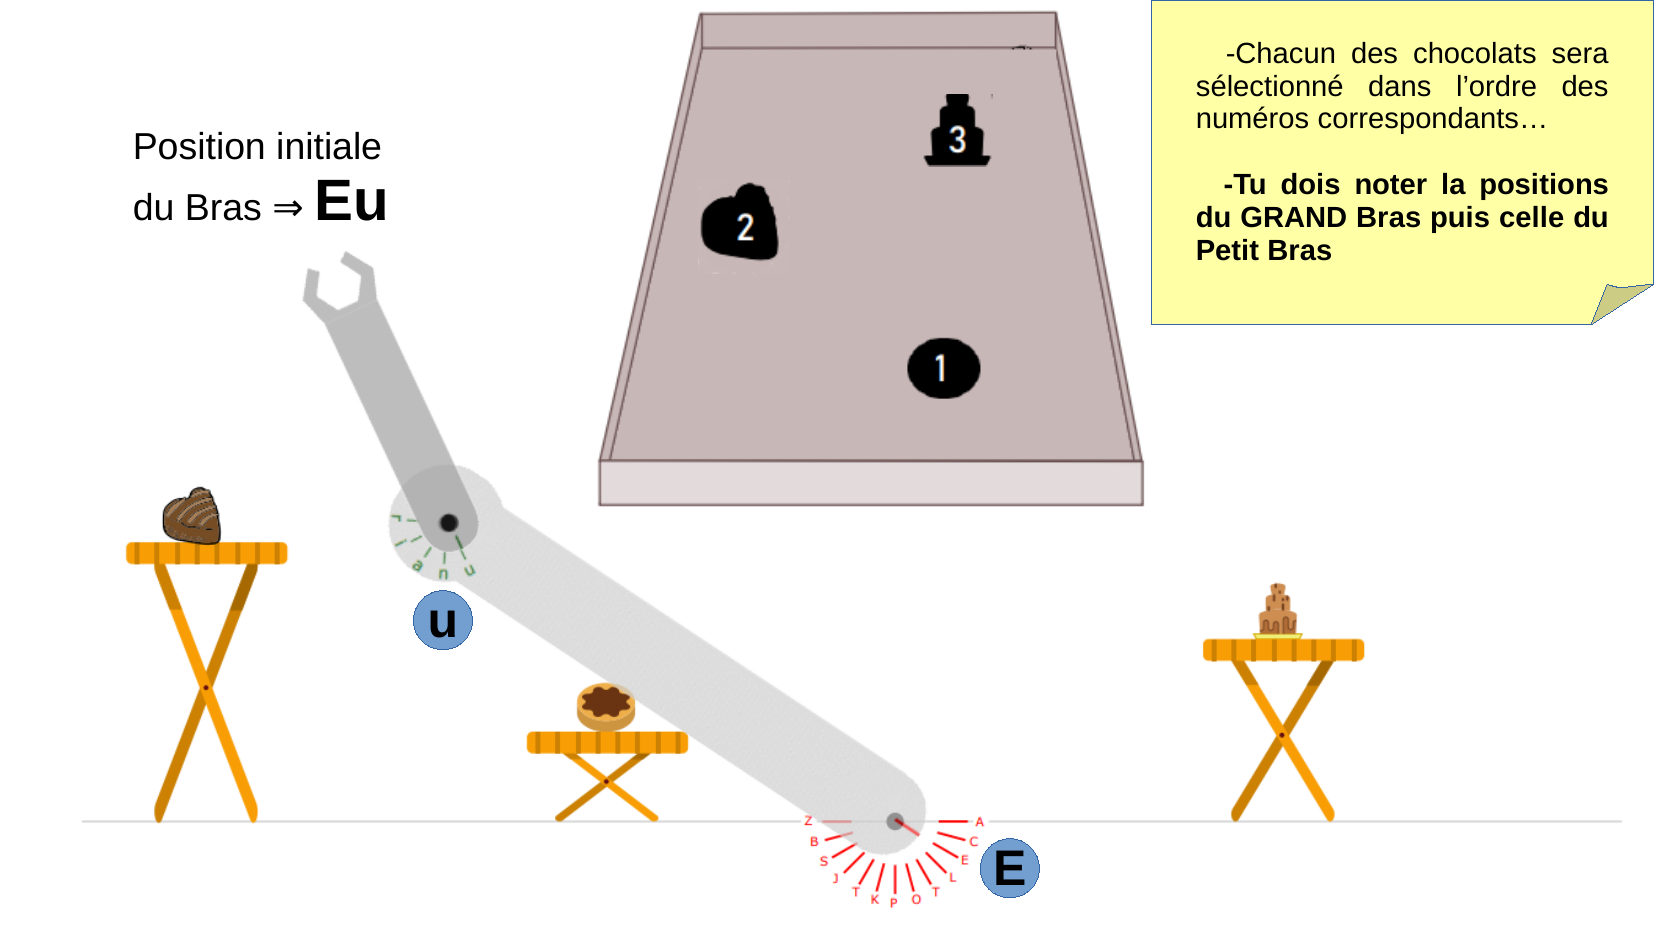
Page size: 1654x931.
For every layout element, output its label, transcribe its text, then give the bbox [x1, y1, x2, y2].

text_box [1151, 0, 1654, 325]
picture [59, 0, 1625, 931]
text_box u [413, 590, 473, 650]
text_box E [980, 838, 1040, 898]
text_box -Chacun des chocolats sera sélectionné dans l’ordre des numéros correspondants… -Tu dois noter la positions du GRAND Bras puis celle du Petit Bras [1181, 29, 1625, 273]
text_box Position initiale du Bras ⇒ Eu [118, 118, 443, 240]
text_box [501, 177, 709, 562]
